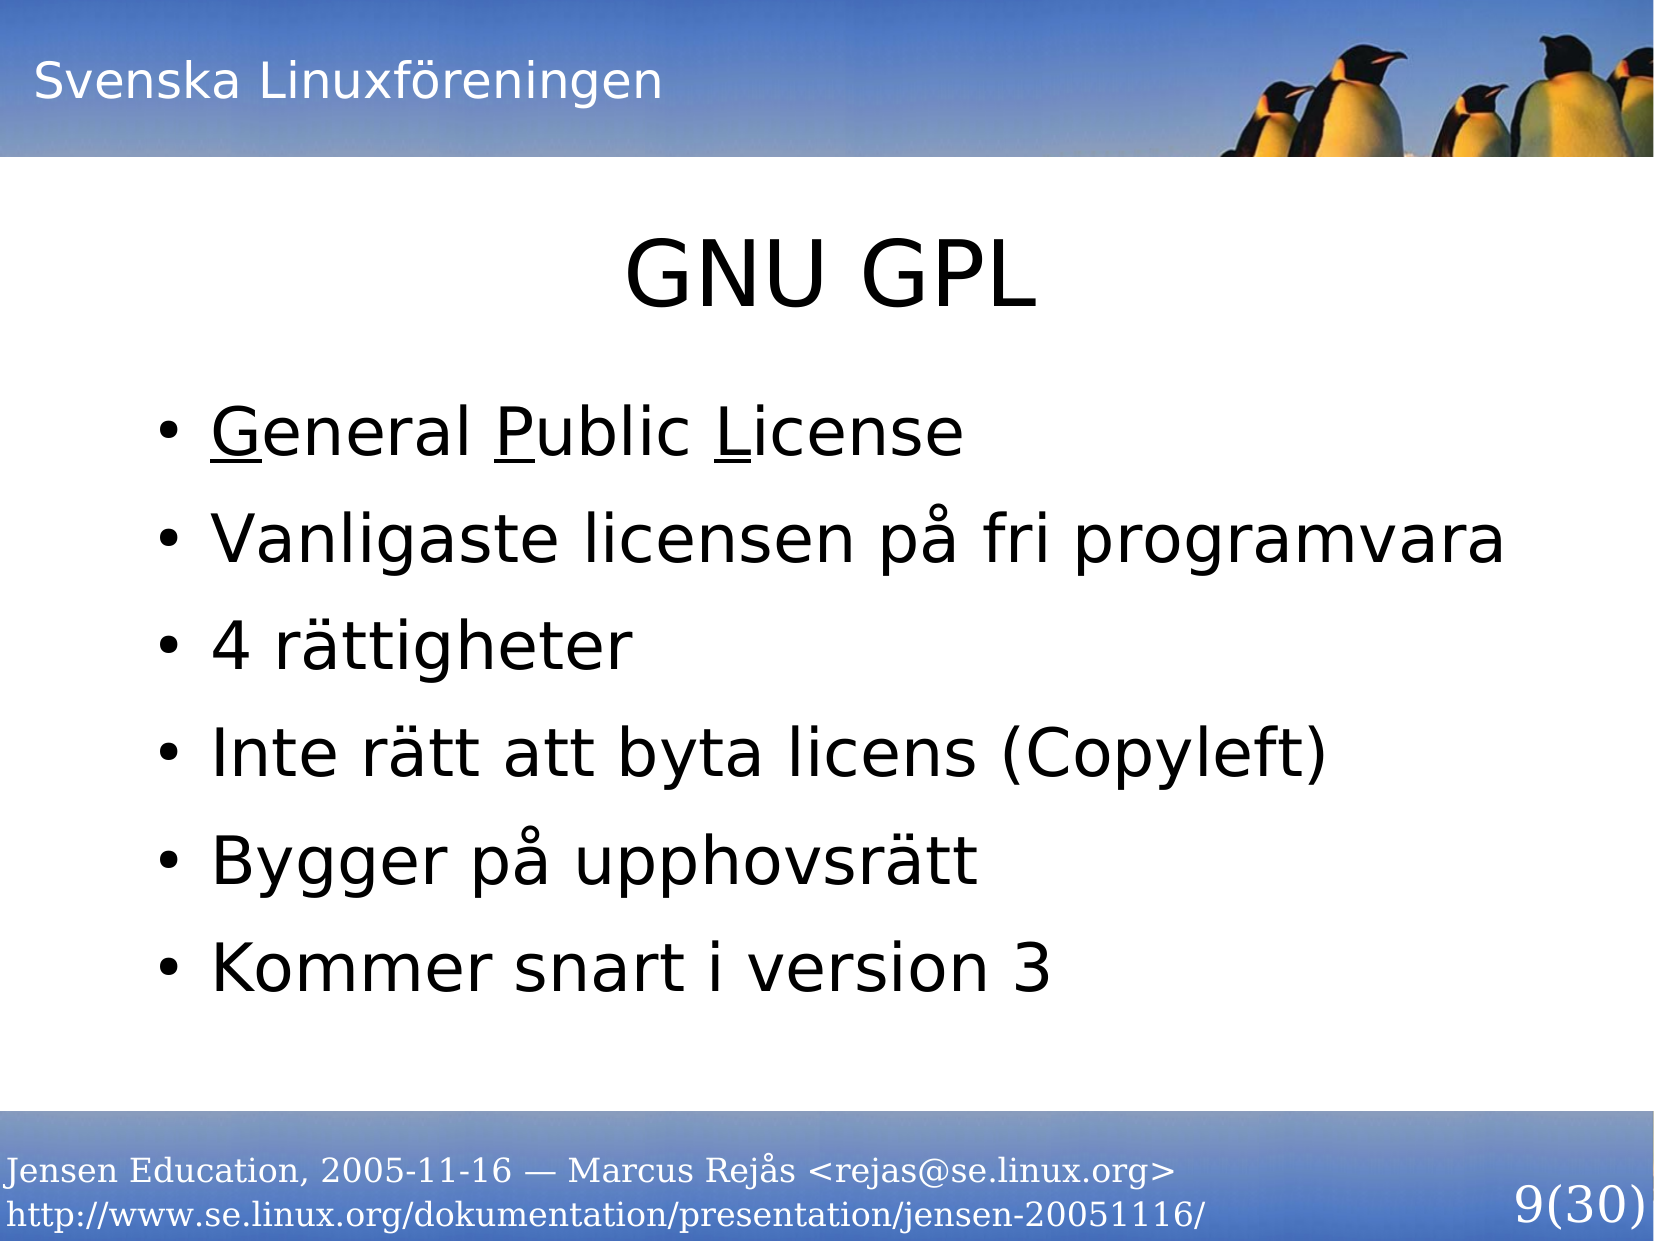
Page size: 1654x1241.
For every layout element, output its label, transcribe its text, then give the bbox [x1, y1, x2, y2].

picture [0, 1111, 1654, 1241]
title GNU GPL [123, 160, 1537, 389]
picture [0, 0, 1654, 157]
list General Public License Vanligaste licensen på fri programvara 4 rättigheter Inte rätt att byta licens (Copyleft) Bygger på upphovsrätt Kommer snart i version 3 [121, 392, 1534, 1092]
